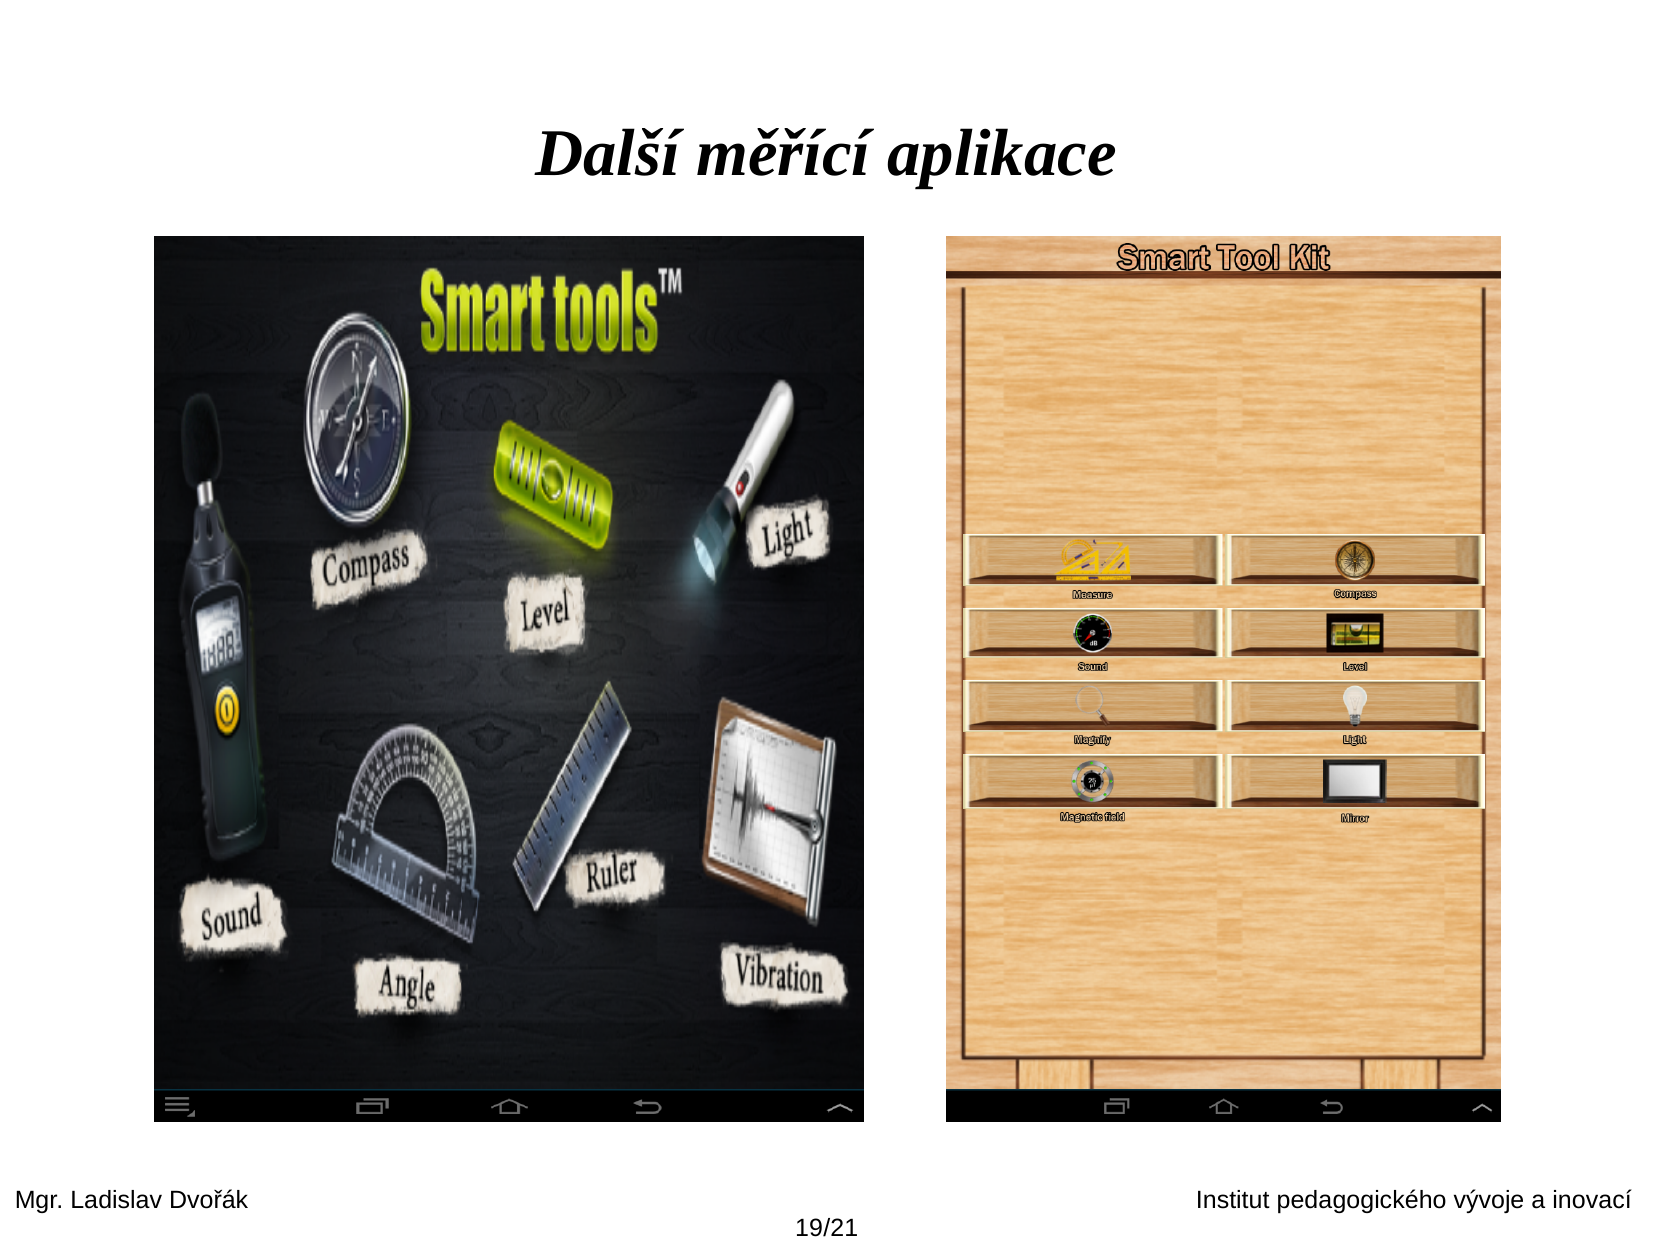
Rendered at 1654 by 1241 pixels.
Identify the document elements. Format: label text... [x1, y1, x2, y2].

picture [946, 236, 1501, 1123]
picture [154, 236, 864, 1123]
text_box Mgr. Ladislav Dvořák Institut pedagogického vývoje a inovací 18/21 [0, 1177, 1654, 1241]
title Další měřící aplikace [82, 49, 1571, 257]
